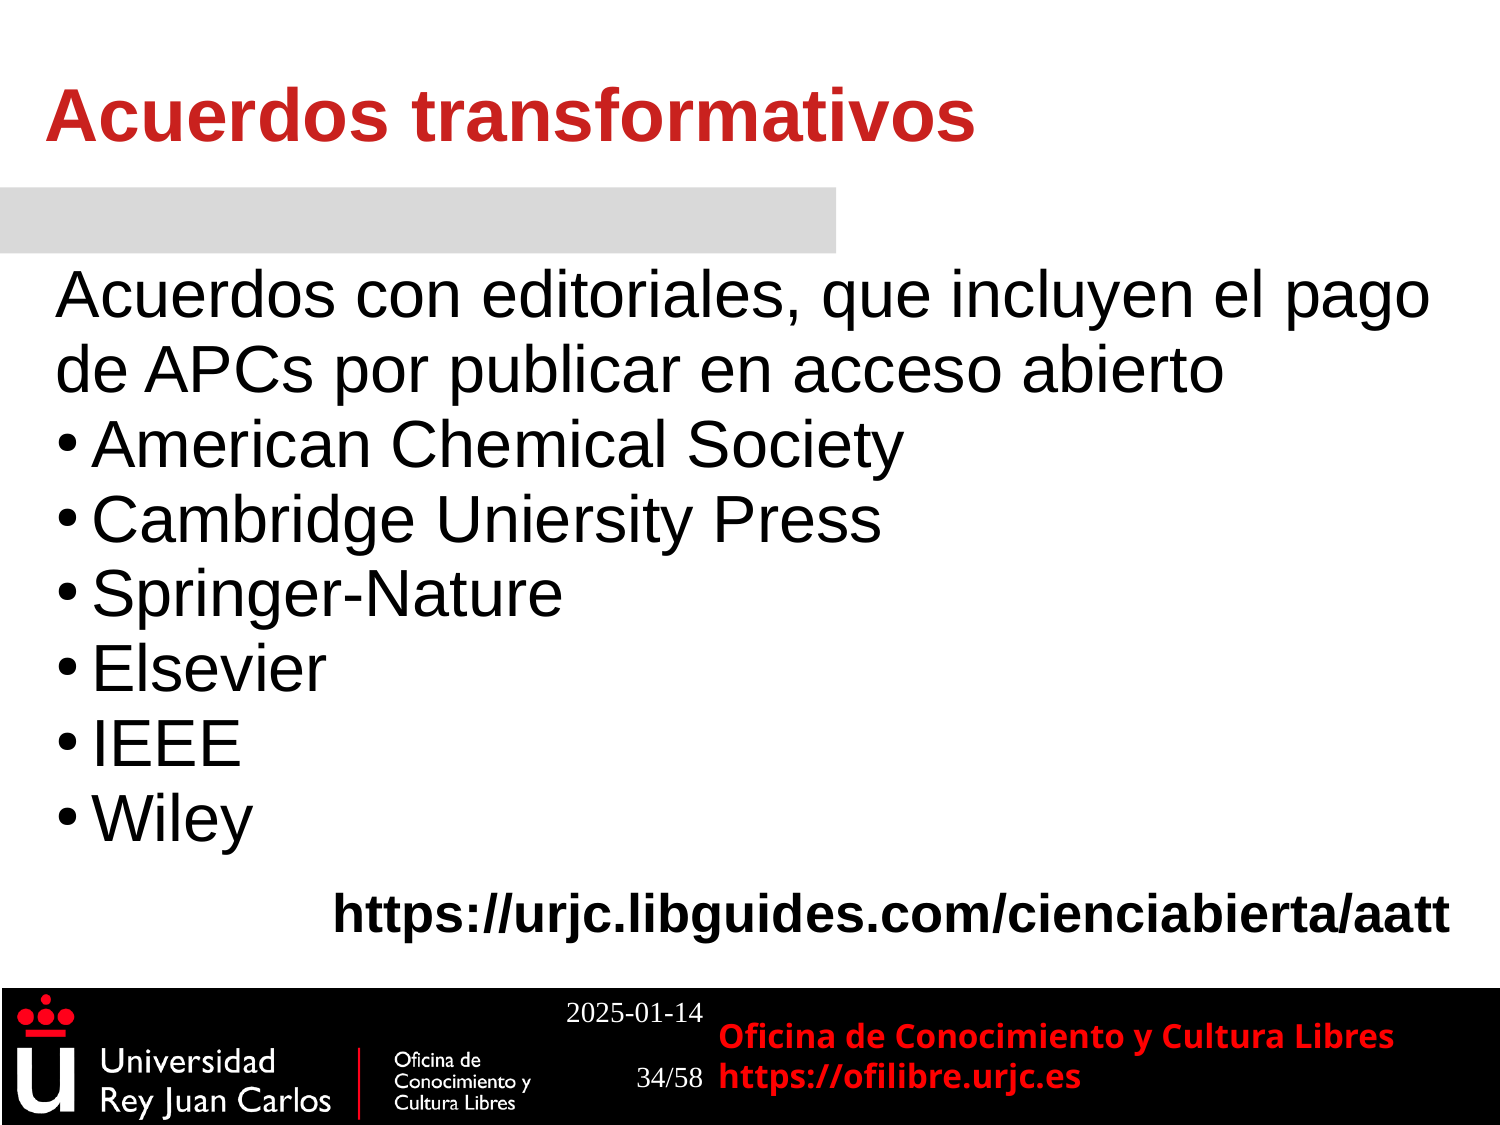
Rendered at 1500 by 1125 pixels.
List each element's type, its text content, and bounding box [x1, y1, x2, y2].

title [75, 7, 1425, 196]
text_box Acuerdos con editoriales, que incluyen el pago de APCs por publicar en acceso abierto American Chemical Society Cambridge Uniersity Press Springer-Nature Elsevier IEEE Wiley [40, 249, 1480, 938]
picture [17, 994, 531, 1120]
text_box Acuerdos transformativos [30, 66, 1036, 249]
text_box https://urjc.libguides.com/cienciabierta/aatt [317, 876, 1500, 987]
